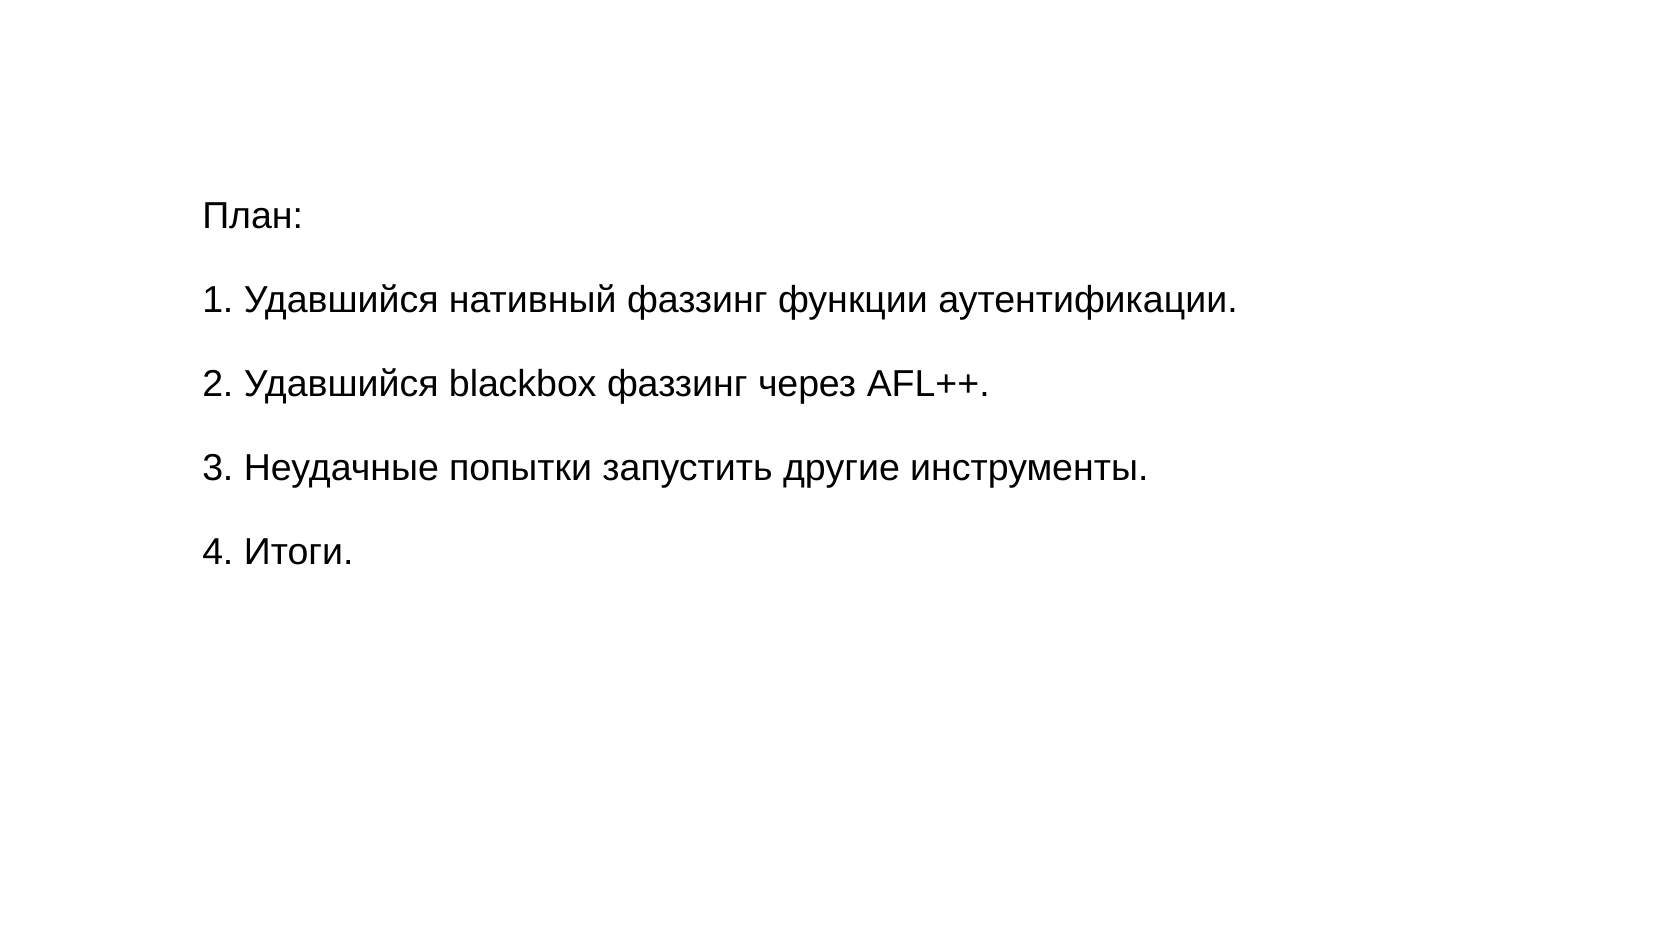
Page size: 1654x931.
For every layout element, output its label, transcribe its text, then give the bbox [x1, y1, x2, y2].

text_box План: 1. Удавшийся нативный фаззинг функции аутентификации. 2. Удавшийся blackbox фаззинг через AFL++. 3. Неудачные попытки запустить другие инструменты. 4. Итоги. [187, 187, 1463, 749]
